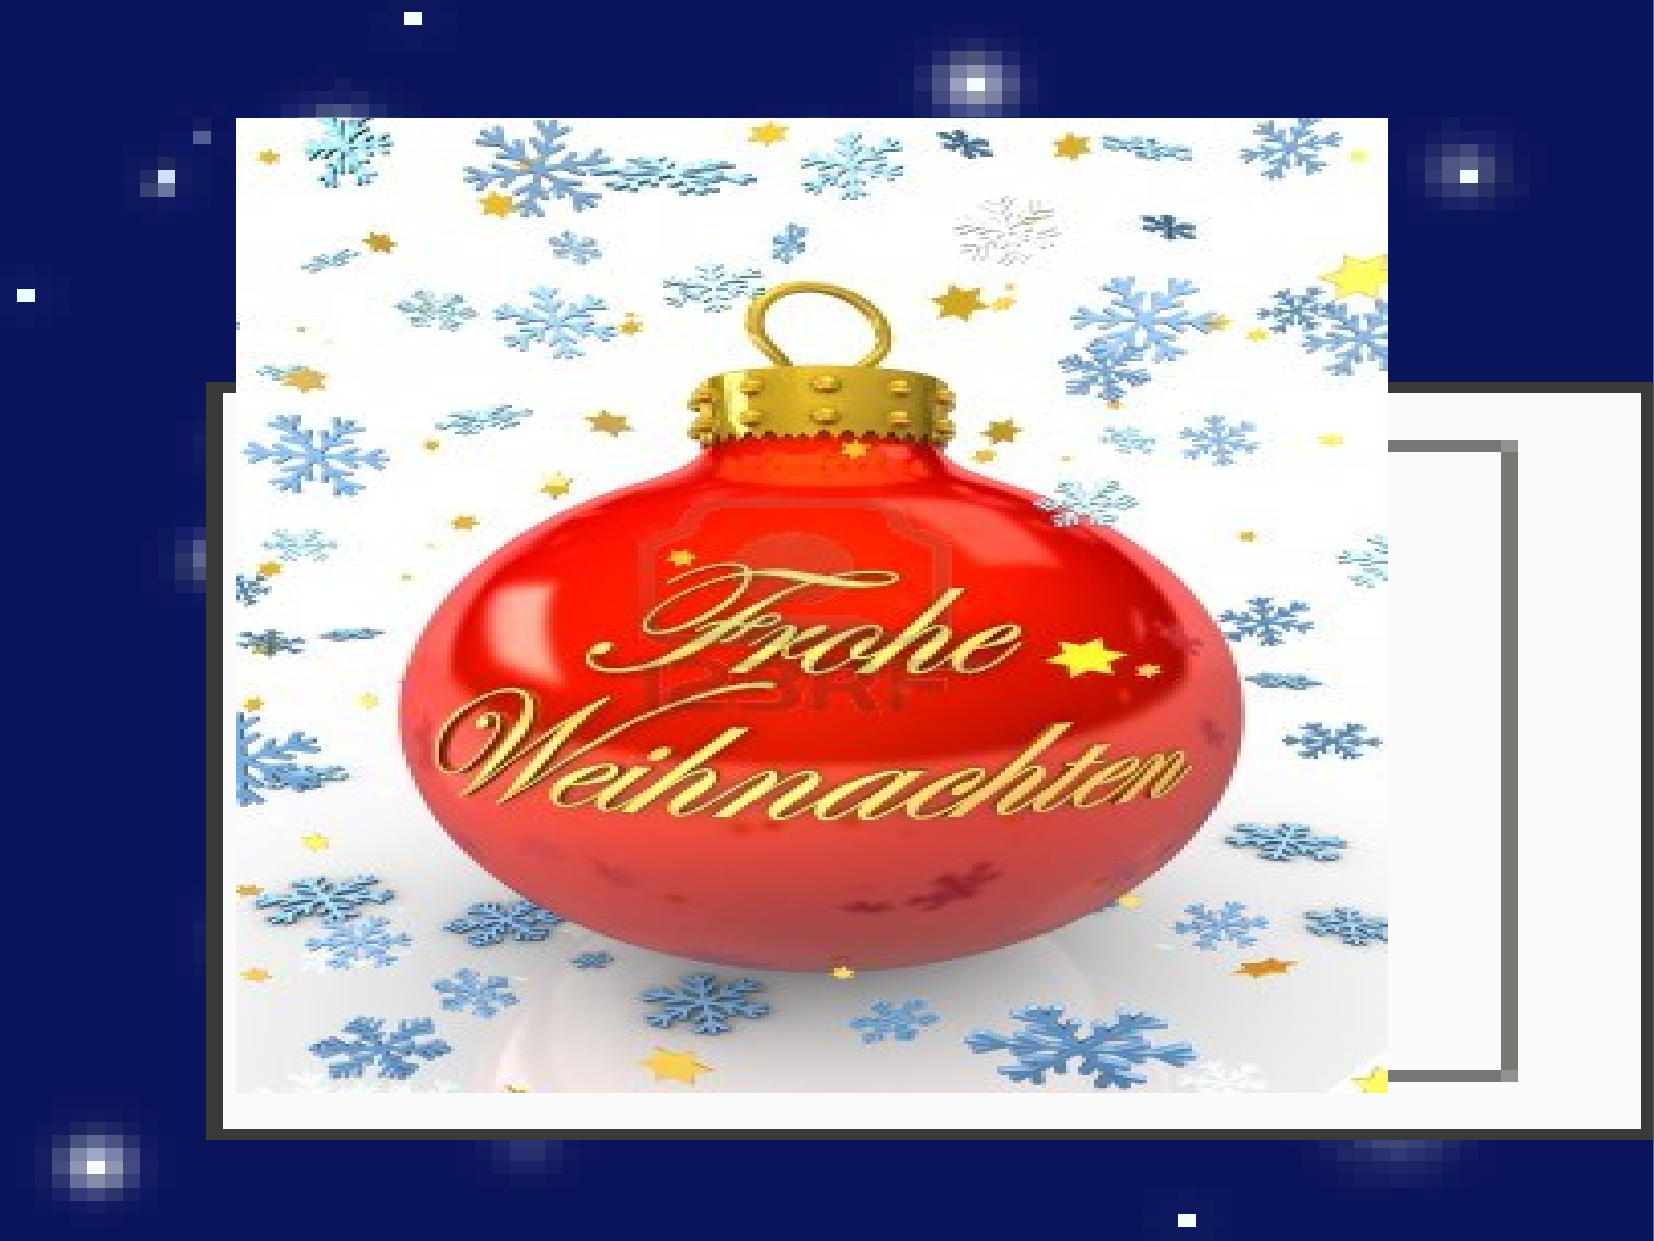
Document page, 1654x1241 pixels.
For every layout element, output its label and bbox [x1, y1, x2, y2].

chart [154, 347, 1654, 1176]
picture [0, 0, 1654, 1241]
